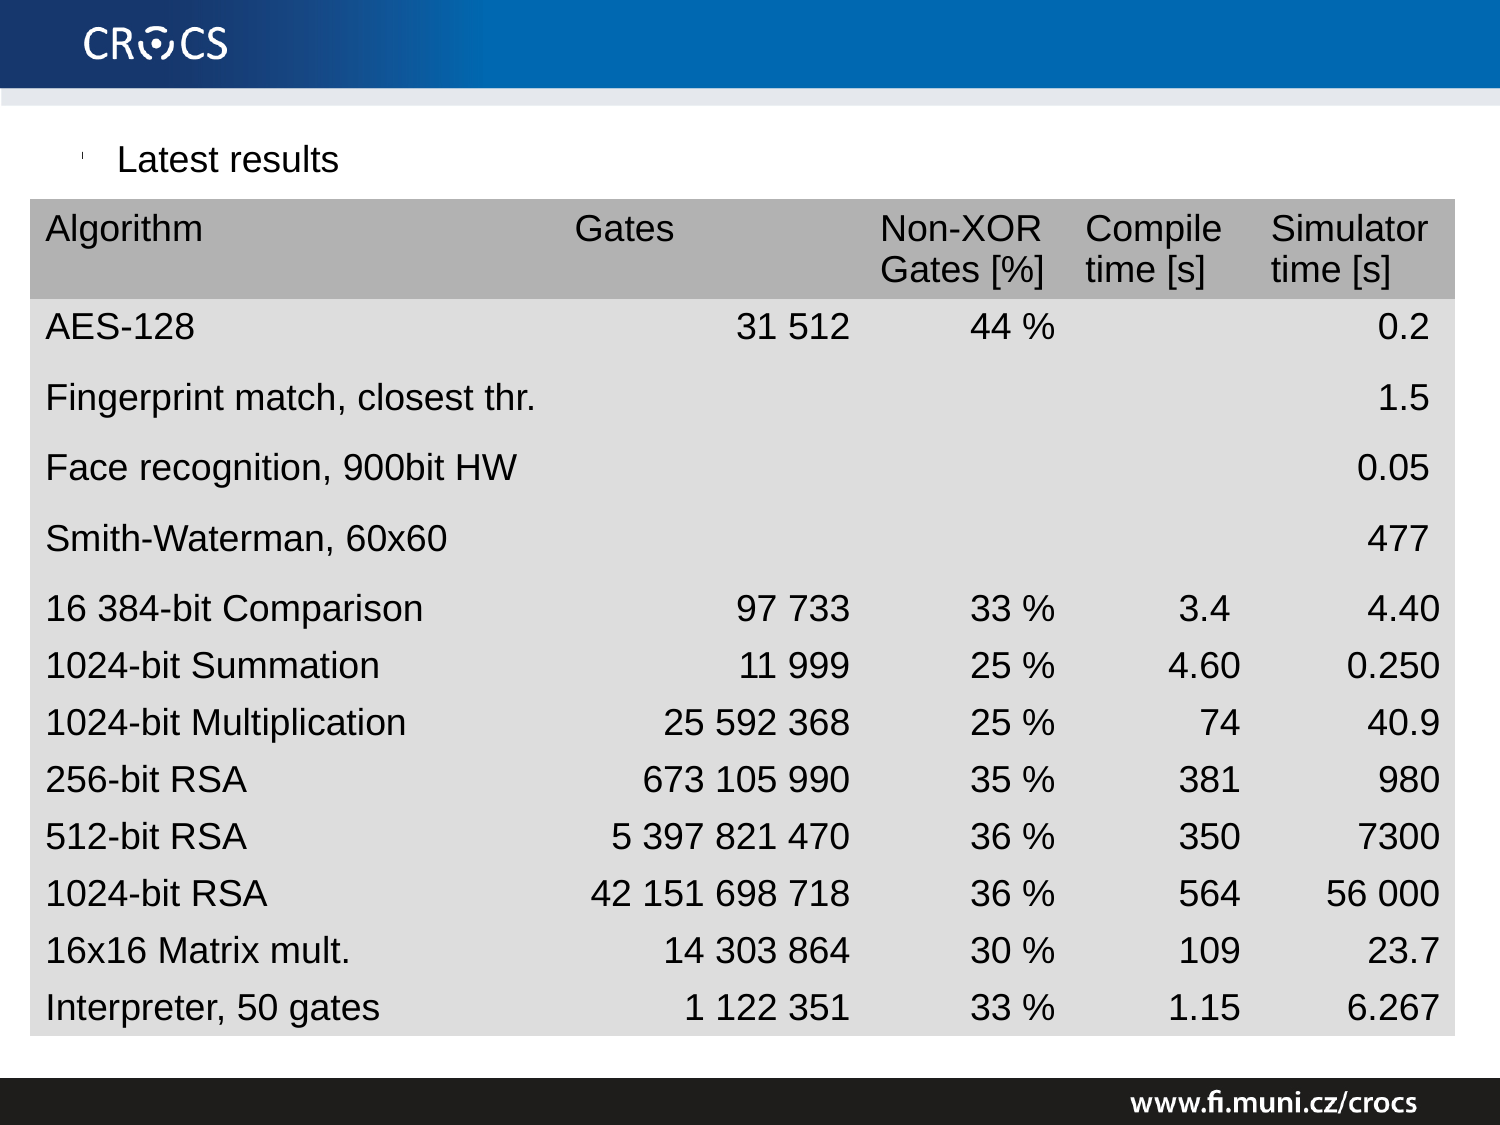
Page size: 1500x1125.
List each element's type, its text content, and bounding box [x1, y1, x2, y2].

table_cell 0.2 [1256, 299, 1455, 369]
table_cell 4.40 [1256, 580, 1455, 637]
table_cell [1070, 299, 1256, 369]
table_cell 97 733 [560, 580, 865, 637]
table_cell 1.15 [1070, 979, 1256, 1036]
table_cell 1024-bit RSA [30, 865, 560, 922]
table_cell 1 122 351 [560, 979, 865, 1036]
table_cell Interpreter, 50 gates [30, 979, 560, 1036]
table_cell 36 % [865, 865, 1070, 922]
table_cell 23.7 [1256, 922, 1455, 979]
table_cell 7300 [1256, 808, 1455, 865]
table_cell 512-bit RSA [30, 808, 560, 865]
table_cell 477 [1256, 510, 1455, 580]
table_cell 16 384-bit Comparison [30, 580, 560, 637]
table_cell [560, 510, 865, 580]
table_cell 980 [1256, 751, 1455, 808]
table_cell [1070, 369, 1256, 439]
table_cell 74 [1070, 694, 1256, 751]
table_cell Fingerprint match, closest thr. [30, 369, 560, 439]
table_cell 36 % [865, 808, 1070, 865]
table_cell 25 592 368 [560, 694, 865, 751]
table_cell [865, 439, 1070, 510]
text_box Latest results [66, 37, 1500, 188]
table_cell Smith-Waterman, 60x60 [30, 510, 560, 580]
table_cell 6.267 [1256, 979, 1455, 1036]
table_header Simulator time [s] [1256, 199, 1455, 299]
table_cell Face recognition, 900bit HW [30, 439, 560, 510]
table_cell 16x16 Matrix mult. [30, 922, 560, 979]
table_cell 33 % [865, 979, 1070, 1036]
table_cell 11 999 [560, 637, 865, 694]
table_cell 25 % [865, 694, 1070, 751]
table_cell 3.4 [1070, 580, 1256, 637]
table_cell 381 [1070, 751, 1256, 808]
picture [0, 0, 1500, 1125]
table_cell 14 303 864 [560, 922, 865, 979]
table_cell 1024-bit Summation [30, 637, 560, 694]
table_cell 1.5 [1256, 369, 1455, 439]
table_cell 0.250 [1256, 637, 1455, 694]
table_cell 44 % [865, 299, 1070, 369]
table_cell [560, 369, 865, 439]
table_cell 673 105 990 [560, 751, 865, 808]
table_cell [865, 510, 1070, 580]
table_cell 4.60 [1070, 637, 1256, 694]
table_header Algorithm [30, 199, 560, 299]
table_cell 1024-bit Multiplication [30, 694, 560, 751]
table_cell 5 397 821 470 [560, 808, 865, 865]
table_cell 109 [1070, 922, 1256, 979]
table_header Gates [560, 199, 865, 299]
table_header Compile time [s] [1070, 199, 1256, 299]
table_cell 30 % [865, 922, 1070, 979]
table_cell 35 % [865, 751, 1070, 808]
table_cell [560, 439, 865, 510]
table_cell 0.05 [1256, 439, 1455, 510]
table_header Non-XOR Gates [%] [865, 199, 1070, 299]
table_cell 42 151 698 718 [560, 865, 865, 922]
table_cell AES-128 [30, 299, 560, 369]
table_cell 256-bit RSA [30, 751, 560, 808]
table_cell [865, 369, 1070, 439]
table_cell 31 512 [560, 299, 865, 369]
table_cell 40.9 [1256, 694, 1455, 751]
table_cell [1070, 439, 1256, 510]
table_cell 350 [1070, 808, 1256, 865]
table_cell 564 [1070, 865, 1256, 922]
table_cell 33 % [865, 580, 1070, 637]
table_cell 56 000 [1256, 865, 1455, 922]
table_cell [1070, 510, 1256, 580]
table_cell 25 % [865, 637, 1070, 694]
